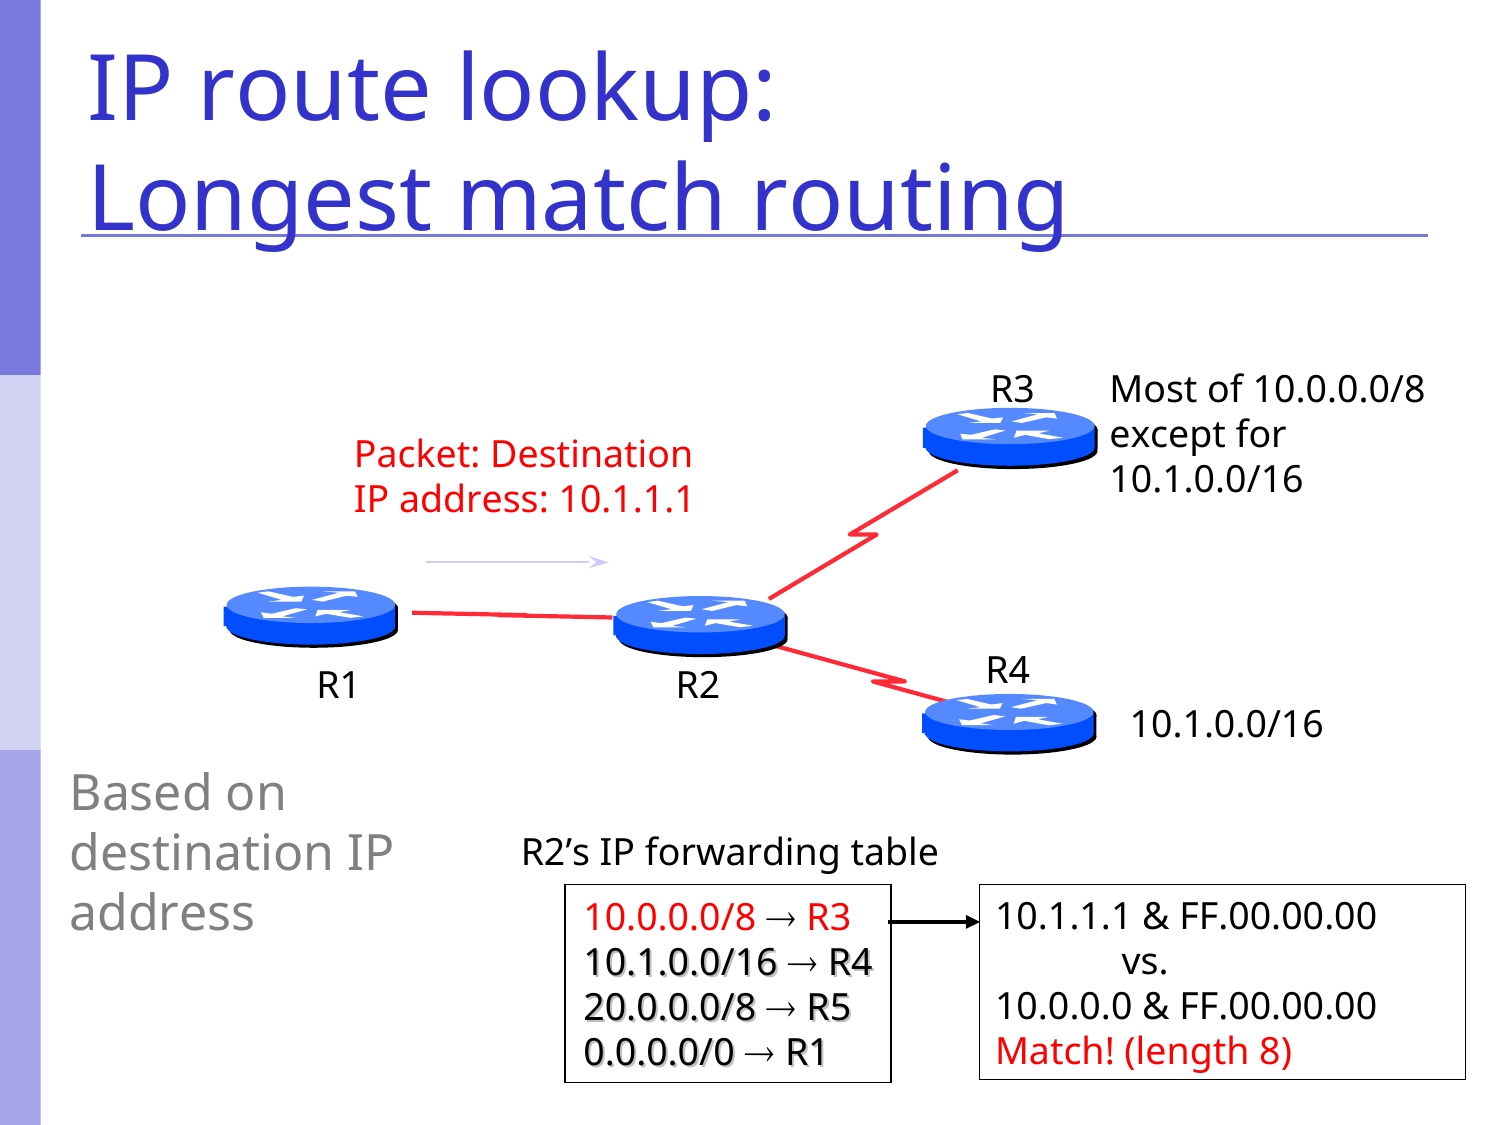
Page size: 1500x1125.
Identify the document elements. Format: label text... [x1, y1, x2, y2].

text_box [922, 695, 1097, 755]
text_box R3 [974, 357, 1051, 409]
text_box [223, 586, 399, 648]
text_box [613, 596, 788, 656]
text_box R2 [659, 653, 737, 714]
text_box Based on destination IP address [51, 751, 475, 950]
text_box Most of 10.0.0.0/8 except for 10.1.0.0/16 [1093, 357, 1497, 509]
text_box 10.1.0.0/16 [1113, 692, 1340, 753]
text_box R2’s IP forwarding table [502, 818, 959, 882]
text_box [922, 407, 1093, 470]
text_box 10.0.0.0/8  R3 10.1.0.0/16  R4 20.0.0.0/8  R5 0.0.0.0/0  R1 [564, 884, 892, 1083]
text_box R4 [969, 638, 1046, 699]
title IP route lookup: Longest match routing [75, 22, 1394, 256]
text_box Packet: Destination IP address: 10.1.1.1 [336, 421, 714, 530]
text_box 10.1.1.1 & FF.00.00.00 vs. 10.0.0.0 & FF.00.00.00 Match! (length 8) [979, 884, 1466, 1080]
text_box R1 [300, 653, 377, 715]
